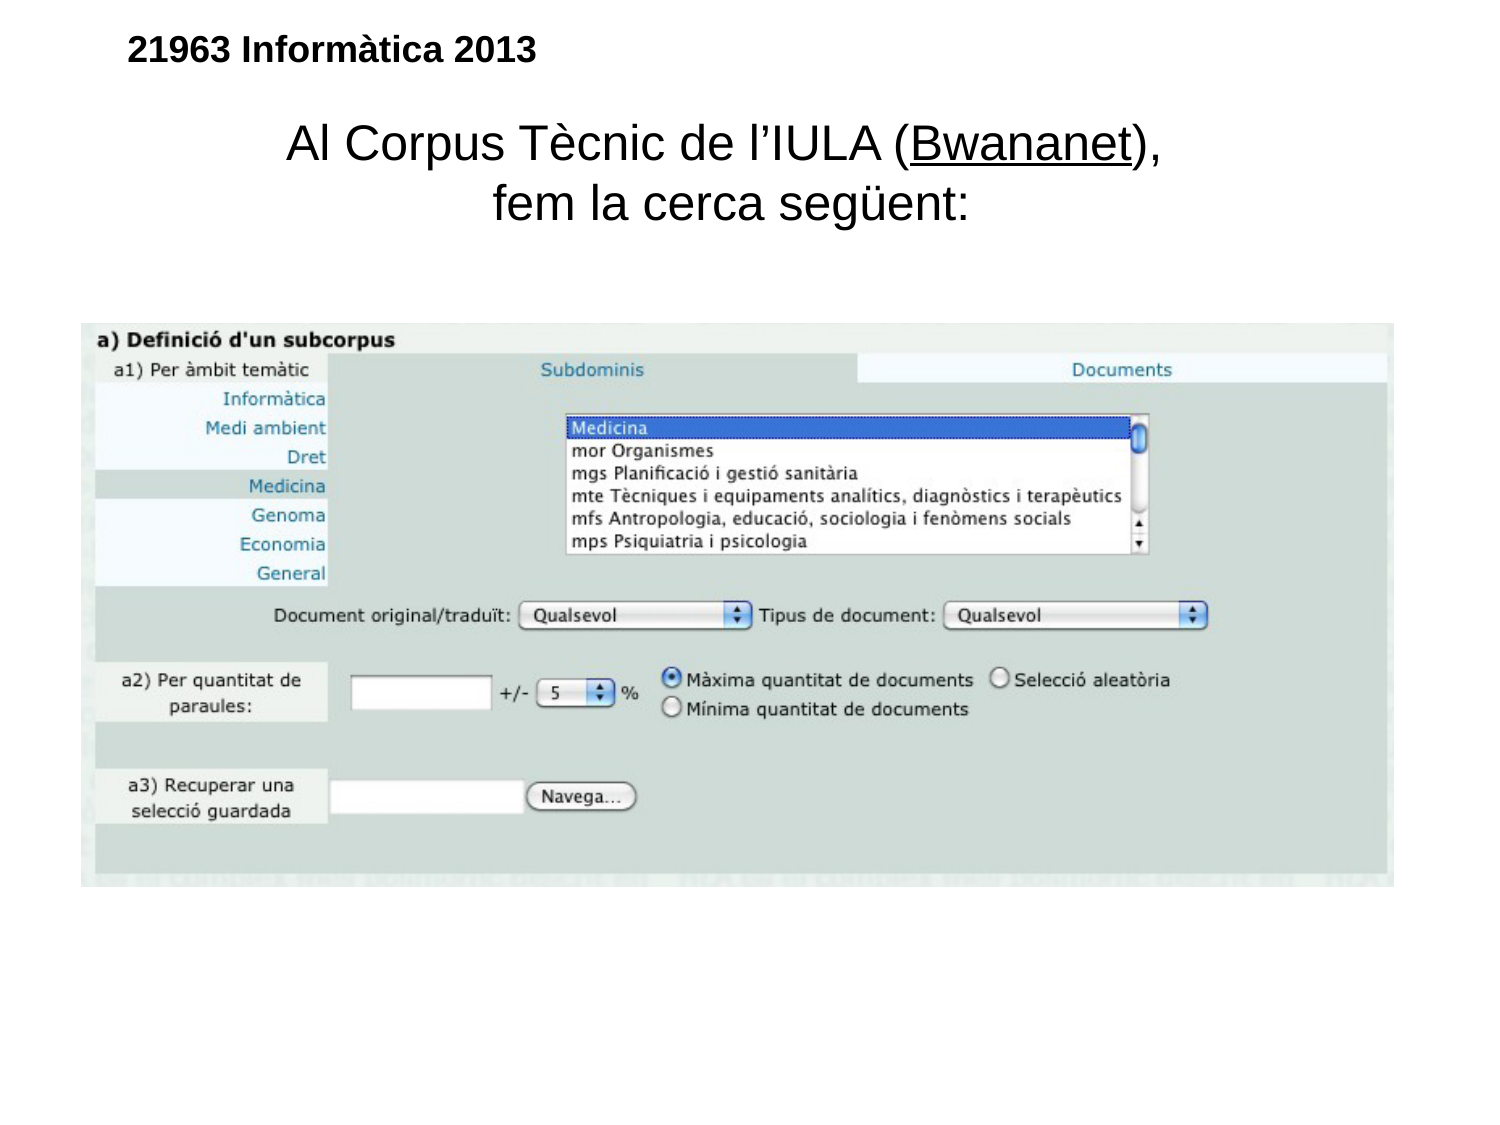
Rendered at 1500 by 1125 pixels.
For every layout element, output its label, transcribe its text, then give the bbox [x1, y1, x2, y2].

text_box Al Corpus Tècnic de l’IULA (Bwananet), fem la cerca següent: [97, 95, 1366, 195]
text_box 21963 Informàtica 2013 [112, 20, 1388, 85]
picture [81, 323, 1394, 887]
